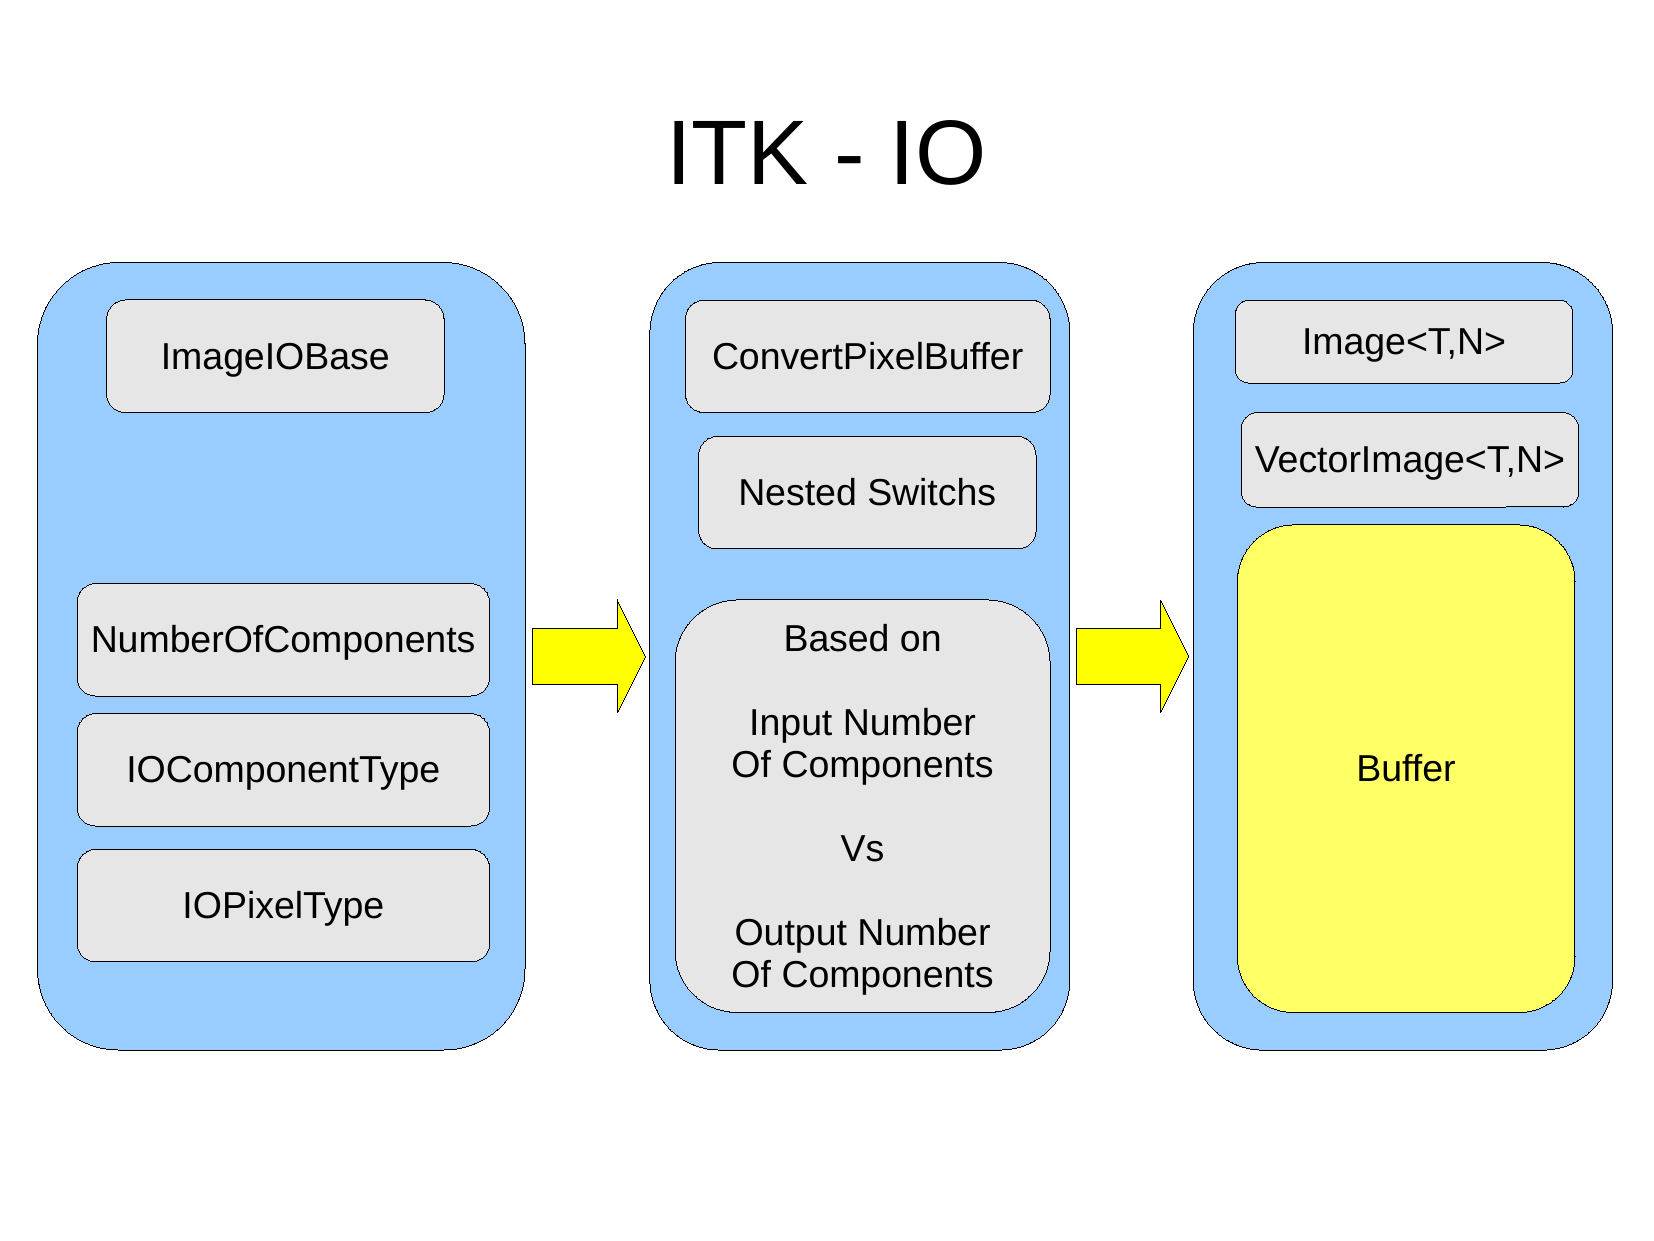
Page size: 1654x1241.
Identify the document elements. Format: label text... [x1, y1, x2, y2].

text_box [1193, 262, 1613, 1051]
text_box [532, 599, 646, 713]
text_box IOComponentType [77, 713, 490, 827]
text_box Based on Input Number Of Components Vs Output Number Of Components [675, 599, 1051, 1013]
text_box [1076, 600, 1189, 713]
text_box Buffer [1237, 524, 1576, 1013]
text_box ImageIOBase [106, 299, 445, 413]
text_box IOPixelType [77, 849, 490, 962]
text_box [37, 262, 526, 1051]
text_box Image<T,N> [1235, 300, 1573, 384]
text_box NumberOfComponents [77, 583, 490, 697]
text_box [649, 262, 1070, 1051]
title ITK - IO [82, 56, 1571, 250]
text_box Nested Switchs [698, 436, 1037, 549]
text_box VectorImage<T,N> [1241, 412, 1579, 508]
text_box ConvertPixelBuffer [685, 300, 1051, 413]
